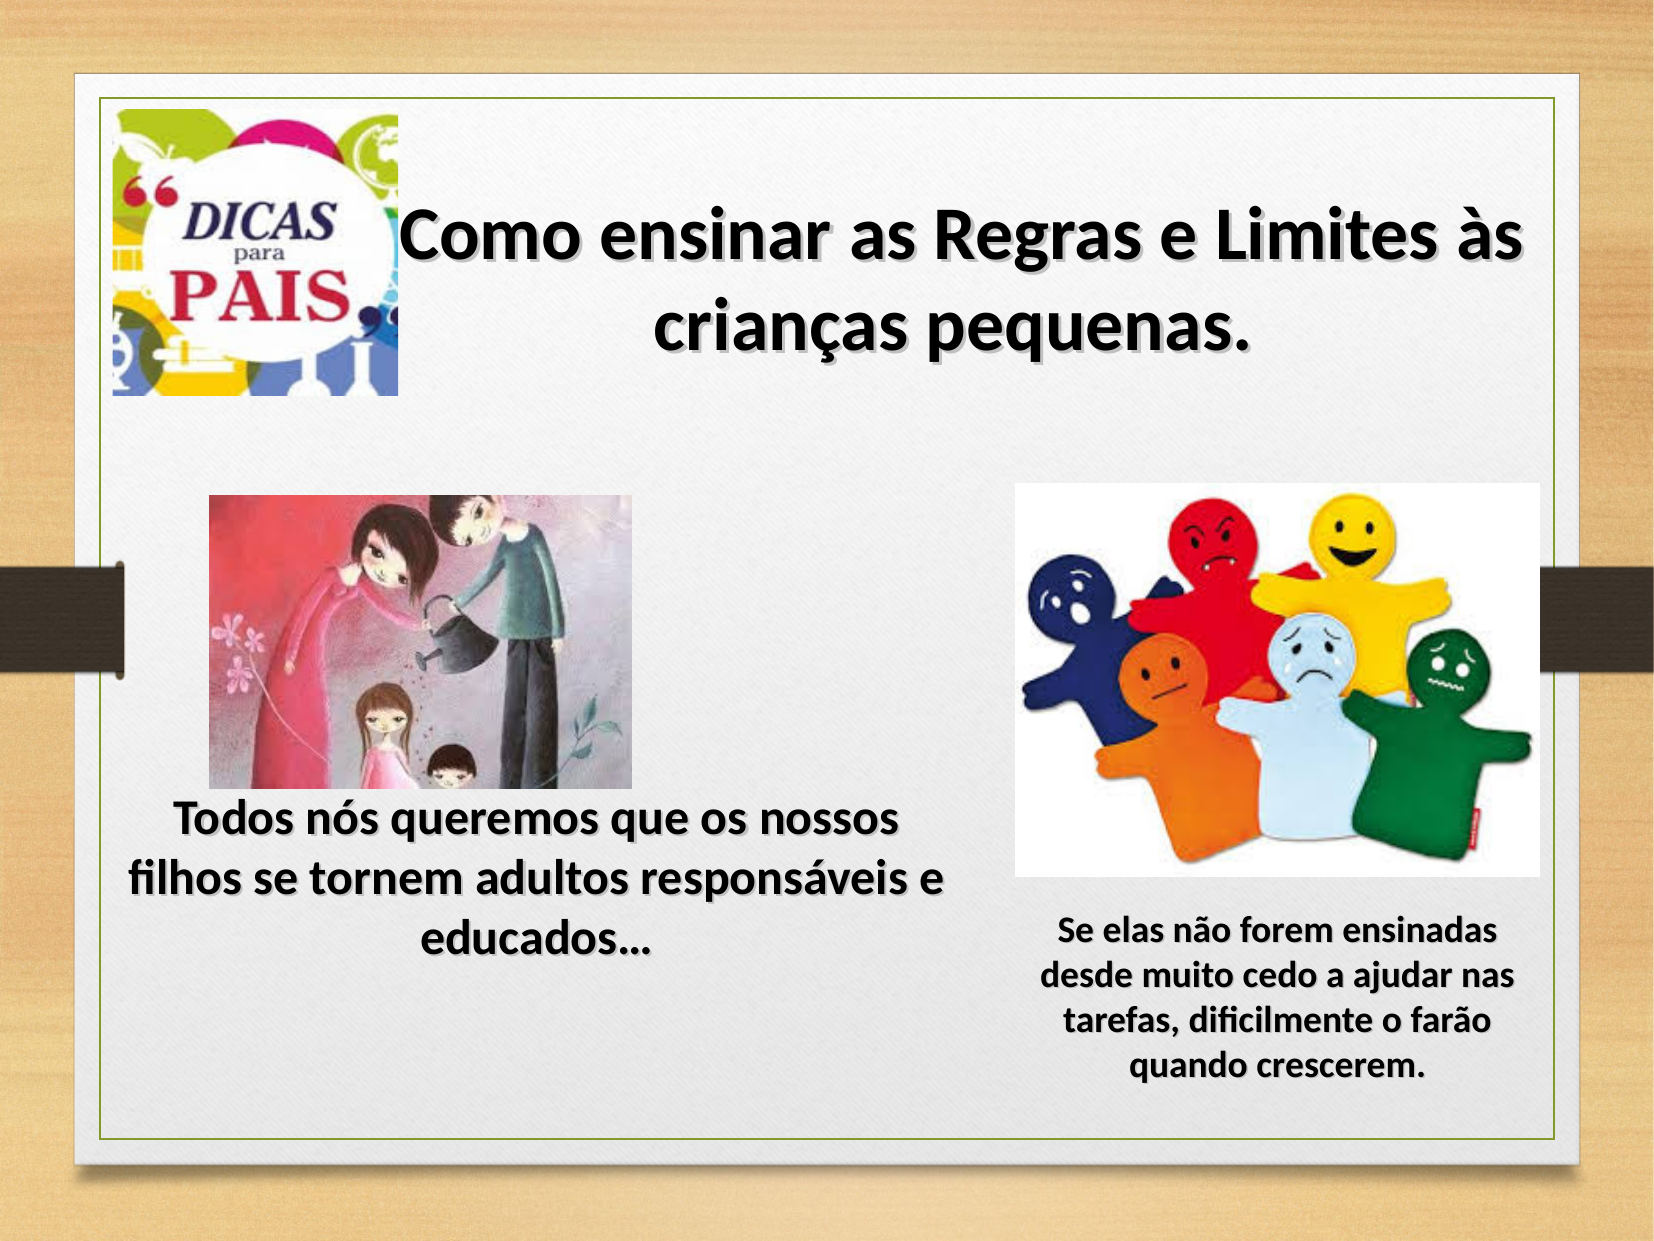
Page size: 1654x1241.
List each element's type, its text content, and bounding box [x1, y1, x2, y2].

text_box Se elas não forem ensinadas desde muito cedo a ajudar nas tarefas, dificilmente o farão quando crescerem. [1015, 775, 1540, 1241]
text_box Todos nós queremos que os nossos filhos se tornem adultos responsáveis e educados… [113, 777, 961, 972]
picture [209, 495, 632, 777]
picture [112, 109, 399, 396]
text_box Como ensinar as Regras e Limites às crianças pequenas. [399, 176, 1654, 373]
picture [1015, 483, 1540, 775]
